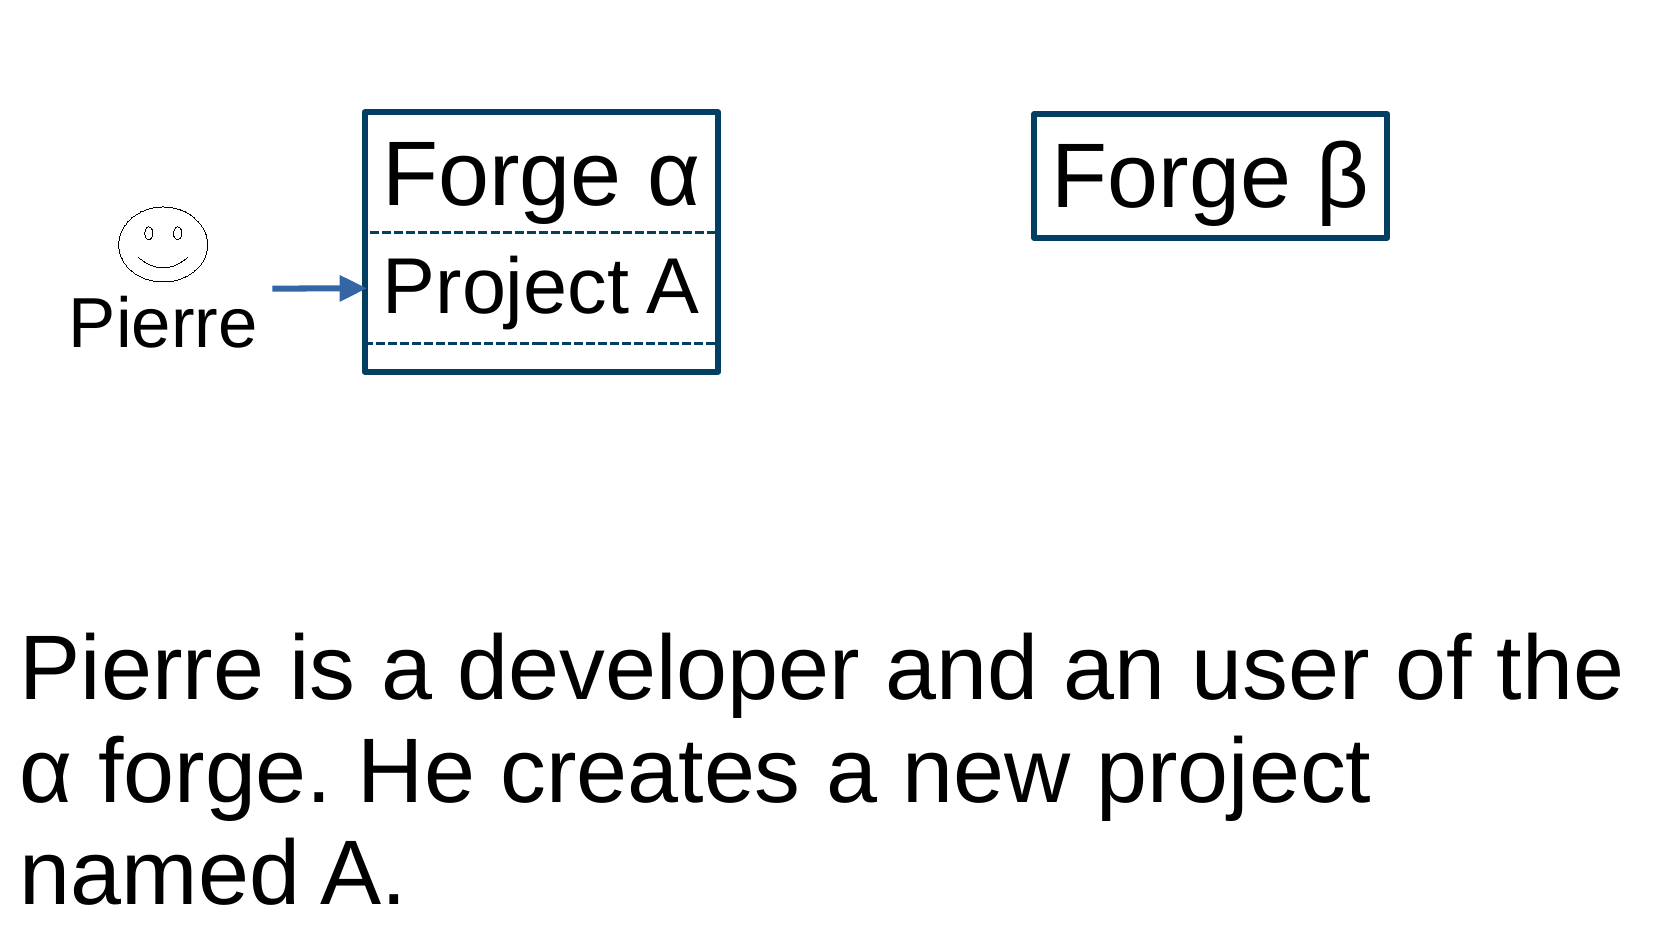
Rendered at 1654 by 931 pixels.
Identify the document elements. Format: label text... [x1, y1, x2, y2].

title Pierre is a developer and an user of the α forge. He creates a new project named A. [19, 616, 1633, 925]
text_box Pierre [54, 276, 273, 371]
text_box Project A [366, 232, 717, 344]
text_box Forge α [364, 112, 719, 372]
text_box Forge β [1033, 114, 1388, 238]
